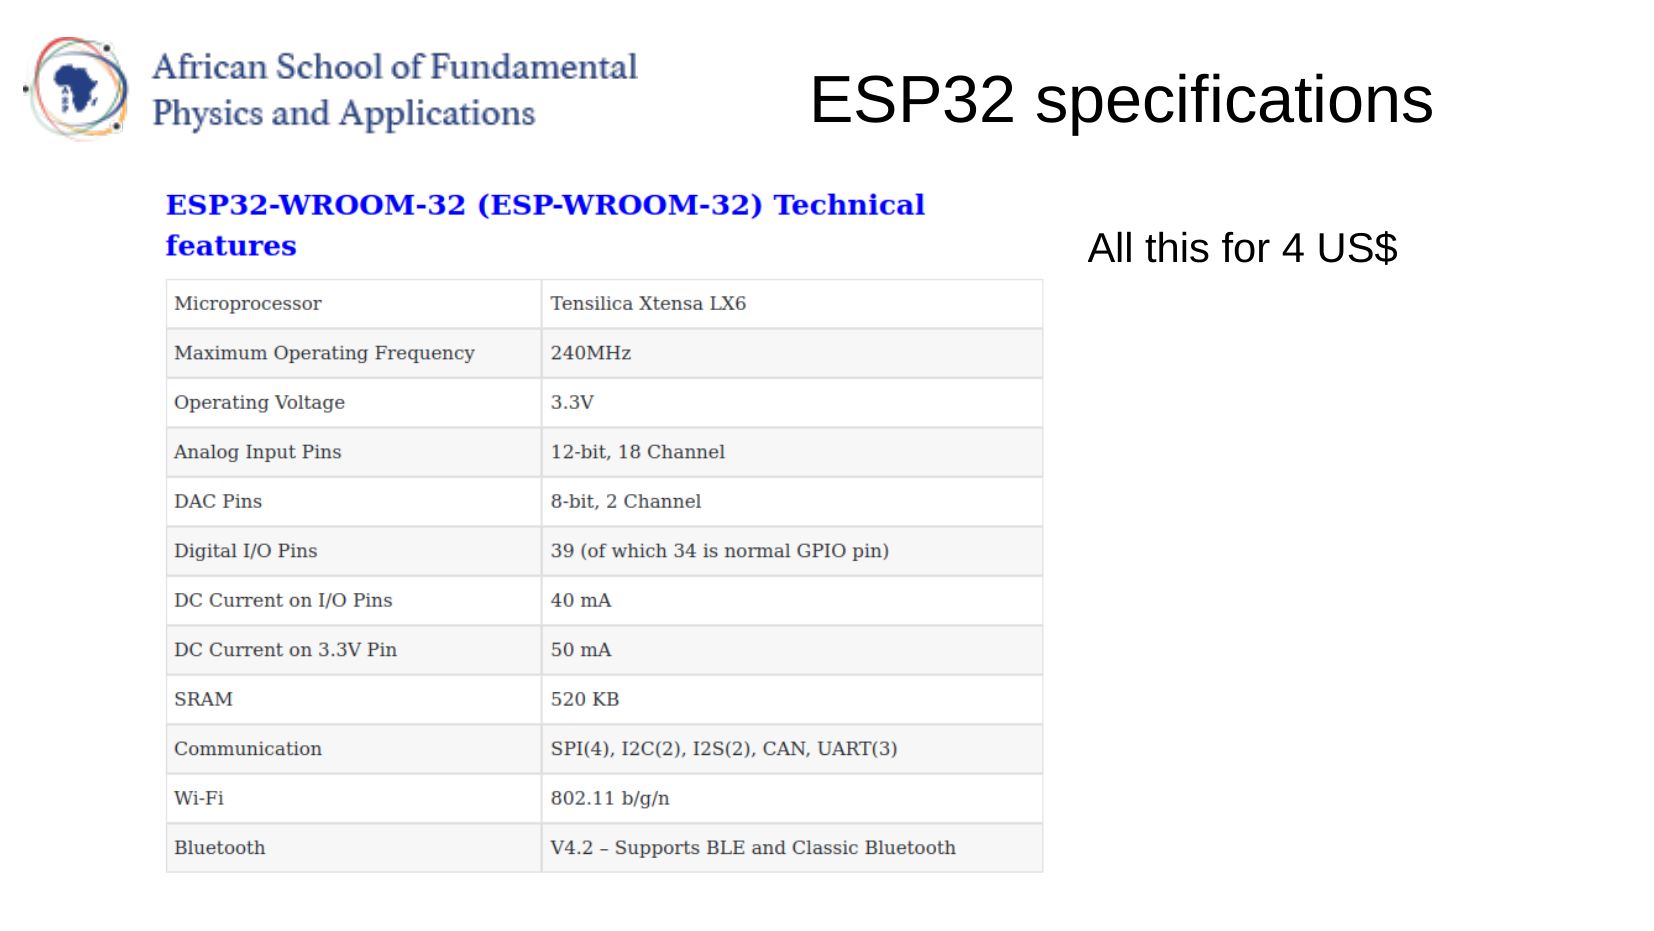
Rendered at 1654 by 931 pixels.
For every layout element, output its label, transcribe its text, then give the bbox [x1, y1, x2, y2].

list All this for 4 US$ [1088, 225, 1601, 765]
picture [150, 169, 1088, 901]
title ESP32 specifications [635, 21, 1610, 177]
picture [23, 37, 635, 142]
